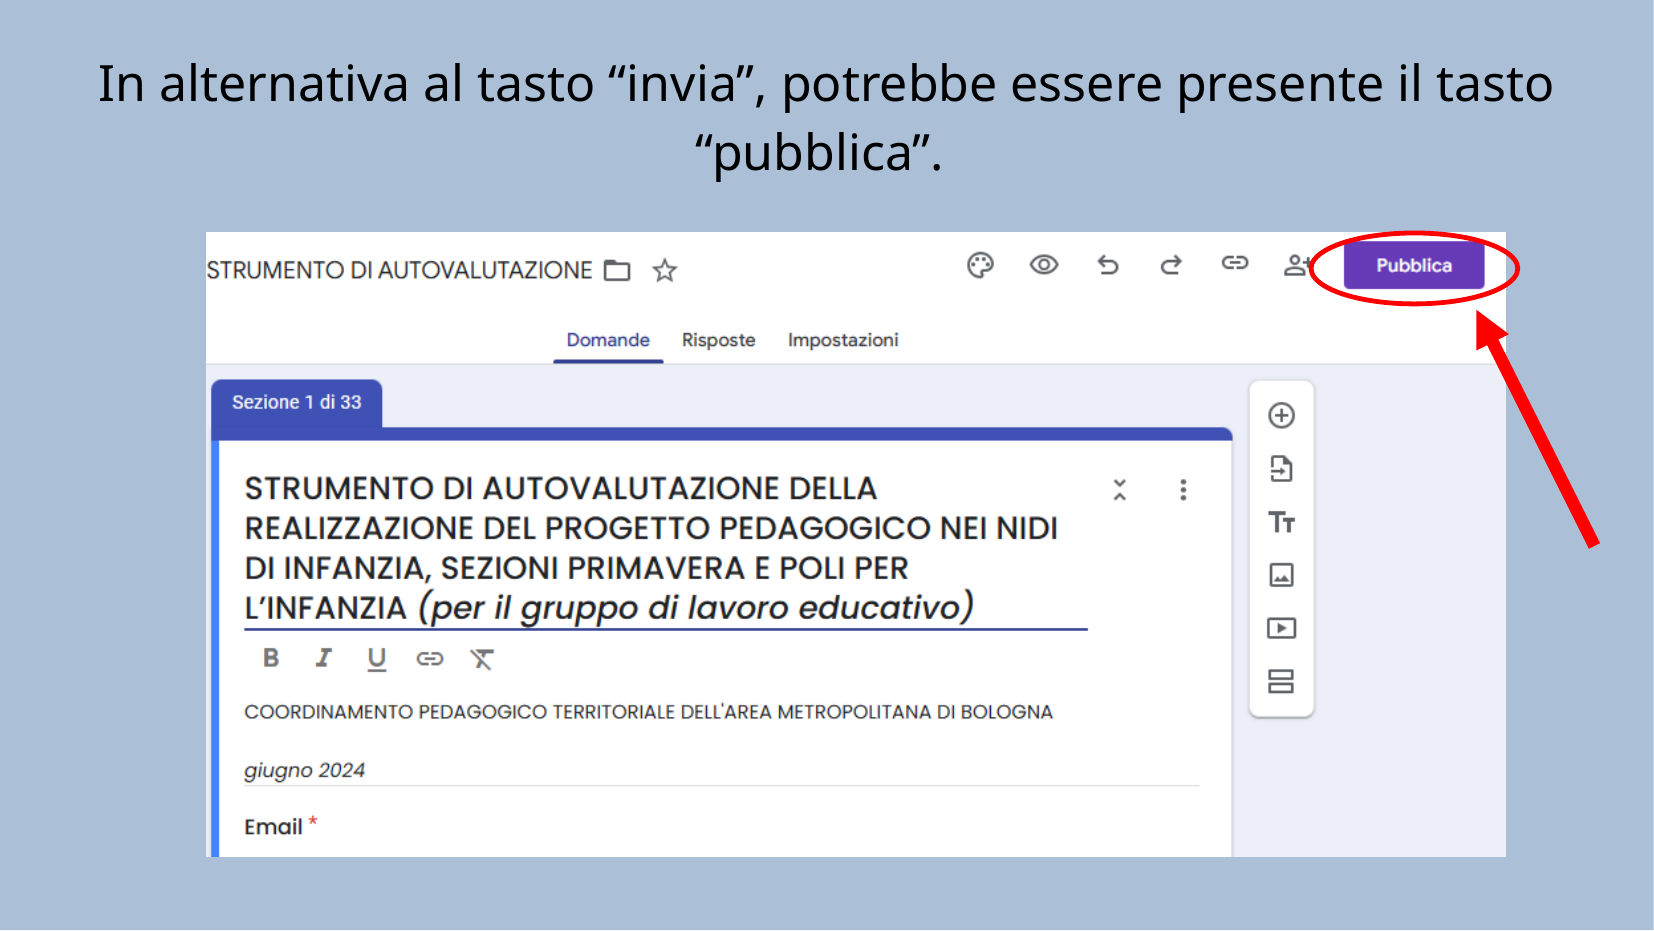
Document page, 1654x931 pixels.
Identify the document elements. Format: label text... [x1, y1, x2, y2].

picture [206, 232, 1506, 857]
picture [1500, 337, 1506, 352]
picture [1314, 236, 1506, 301]
title In alternativa al tasto “invia”, potrebbe essere presente il tasto “pubblica”. [29, 0, 1625, 233]
picture [1453, 232, 1506, 248]
